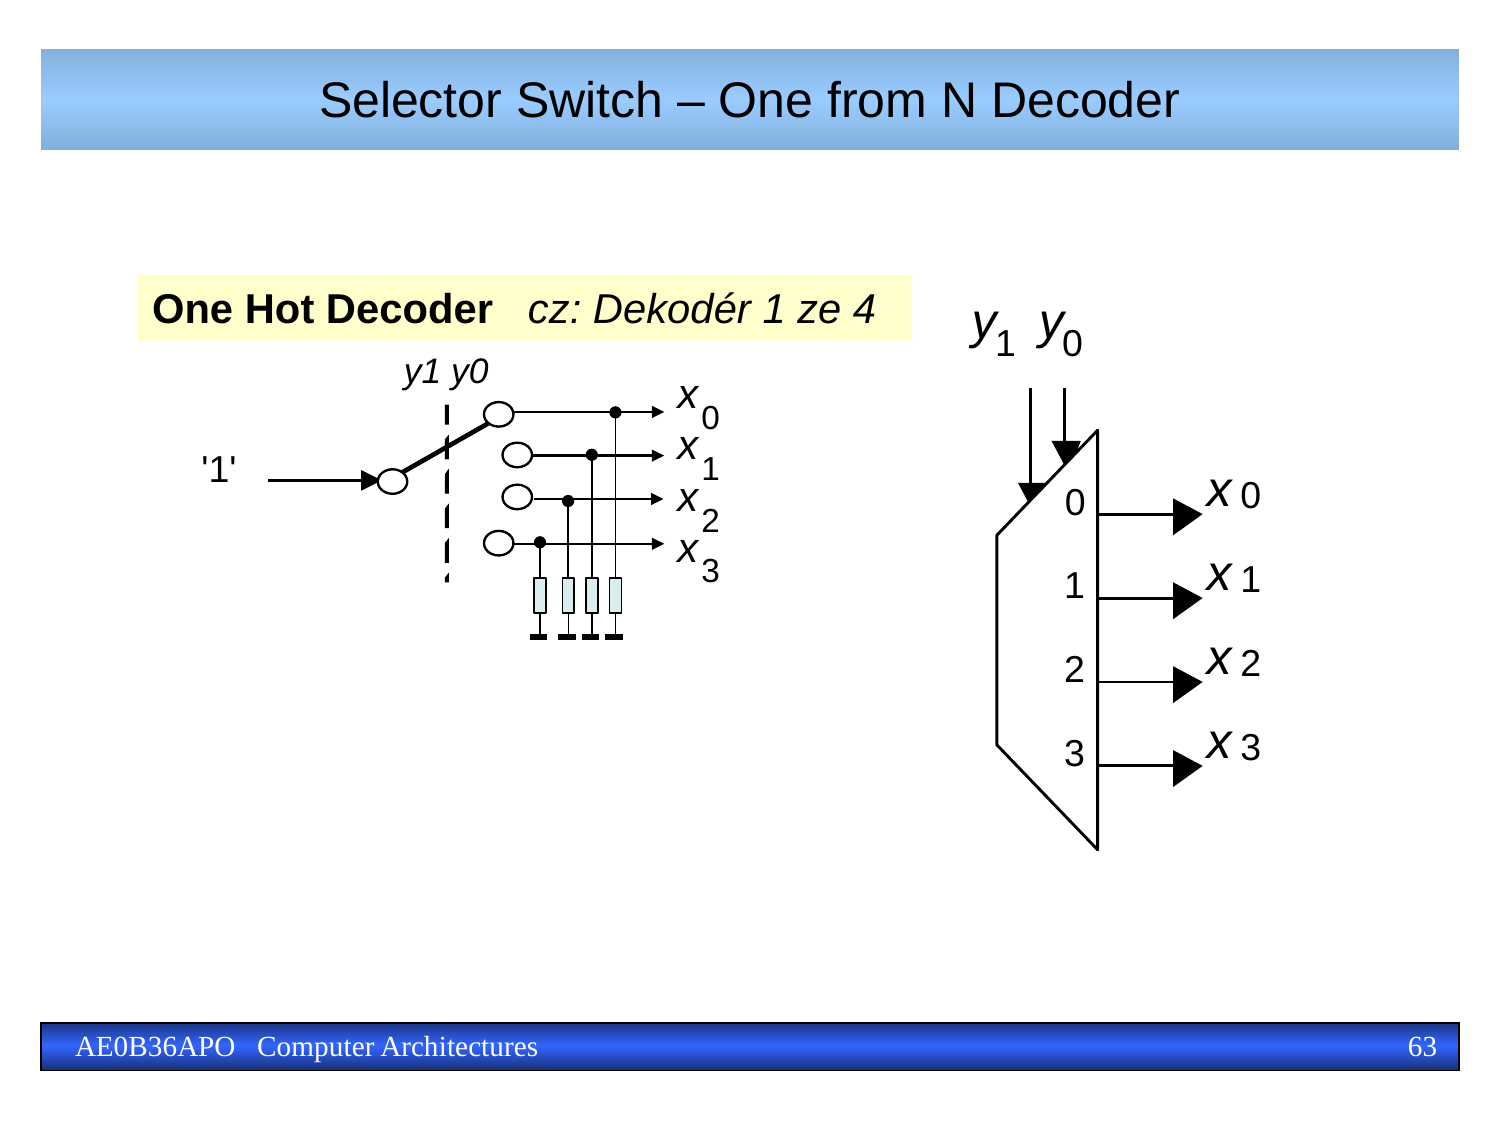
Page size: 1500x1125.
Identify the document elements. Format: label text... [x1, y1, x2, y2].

text_box One Hot Decoder cz: Dekodér 1 ze 4 [137, 274, 913, 341]
text_box 0 [1240, 471, 1267, 541]
text_box 2 [1043, 645, 1095, 715]
text_box [586, 577, 598, 614]
text_box x [1206, 624, 1235, 708]
text_box [444, 572, 449, 583]
text_box 1 [1043, 561, 1095, 631]
text_box 3 [1240, 723, 1267, 793]
text_box [444, 404, 449, 425]
text_box 0 [1043, 477, 1108, 547]
text_box [377, 469, 408, 494]
text_box '1' [186, 437, 273, 524]
text_box y [1038, 288, 1067, 372]
text_box x [677, 541, 699, 572]
text_box 3 [1043, 729, 1095, 799]
text_box [444, 434, 449, 460]
text_box x [677, 366, 699, 406]
text_box [1051, 430, 1098, 477]
text_box [562, 577, 575, 614]
text_box [502, 484, 533, 510]
text_box y [971, 288, 1000, 345]
text_box [444, 538, 449, 563]
text_box [534, 577, 546, 614]
text_box 1 [701, 447, 720, 488]
text_box x [1206, 540, 1235, 624]
text_box x [677, 438, 699, 469]
text_box y [971, 320, 994, 372]
text_box 2 [1240, 639, 1267, 709]
text_box x [1206, 456, 1235, 540]
text_box x [1206, 708, 1235, 792]
text_box 2 [701, 499, 720, 540]
text_box [1173, 750, 1203, 787]
text_box [609, 577, 622, 614]
title Selector Switch – One from N Decoder [41, 49, 1459, 150]
text_box [444, 468, 449, 494]
text_box x [677, 469, 699, 509]
text_box 0 [1062, 319, 1088, 389]
text_box [996, 482, 1098, 850]
text_box 1 [994, 319, 1021, 389]
text_box [1173, 498, 1203, 536]
text_box [1173, 582, 1203, 620]
text_box [444, 503, 449, 529]
text_box 1 [1240, 555, 1267, 625]
text_box [502, 442, 533, 468]
text_box y1 y0 [394, 347, 491, 391]
text_box [1173, 666, 1203, 703]
text_box [483, 530, 514, 556]
text_box x [677, 521, 699, 560]
text_box [483, 402, 514, 427]
text_box x [677, 387, 699, 417]
text_box x [677, 490, 699, 521]
text_box 0 [701, 396, 720, 437]
text_box x [677, 418, 699, 457]
text_box 3 [701, 548, 720, 590]
